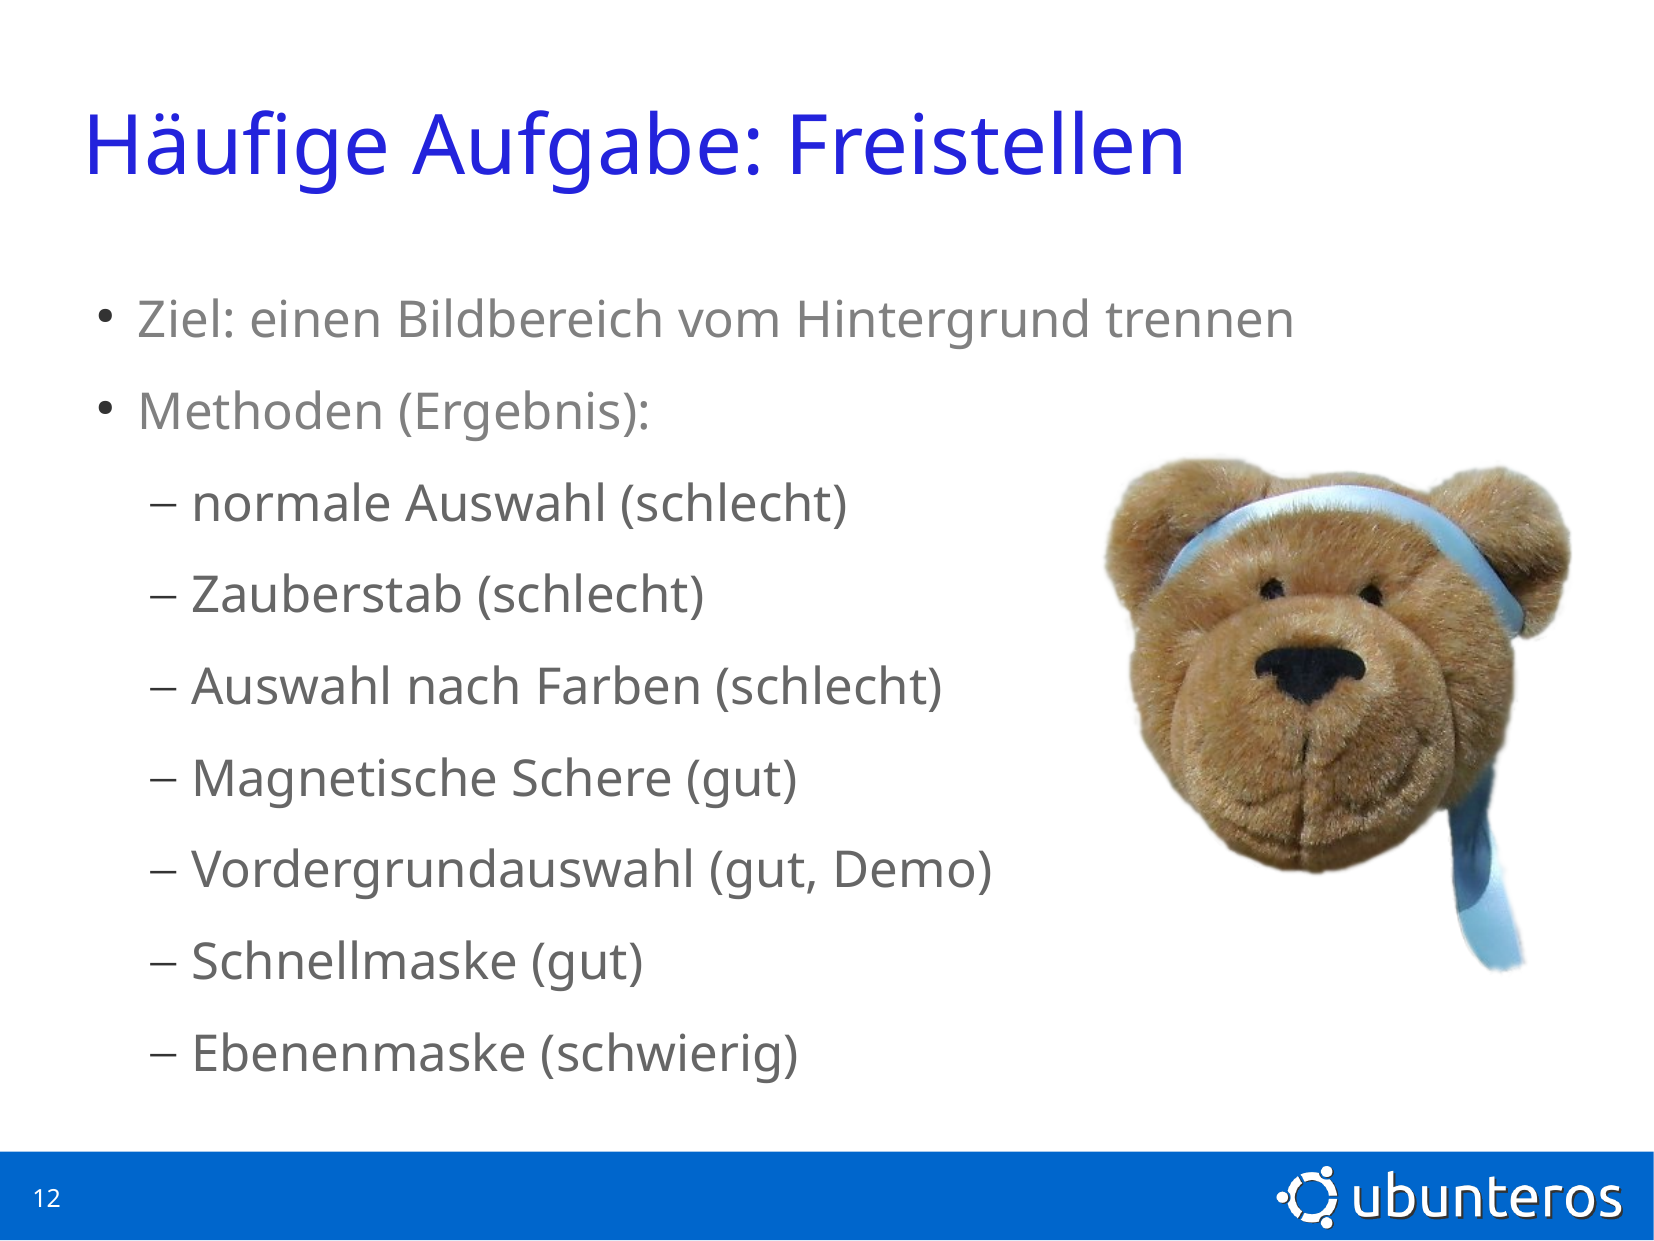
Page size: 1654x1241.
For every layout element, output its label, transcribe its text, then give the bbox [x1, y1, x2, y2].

list Ziel: einen Bildbereich vom Hintergrund trennen Methoden (Ergebnis): normale Auswahl (schlecht) Zauberstab (schlecht) Auswahl nach Farben (schlecht) Magnetische Schere (gut) Vordergrundauswahl (gut, Demo) Schnellmaske (gut) Ebenenmaske (schwierig) [87, 248, 1579, 1099]
picture [1269, 1157, 1635, 1235]
picture [1087, 436, 1595, 1004]
title Häufige Aufgabe: Freistellen [82, 37, 1571, 245]
